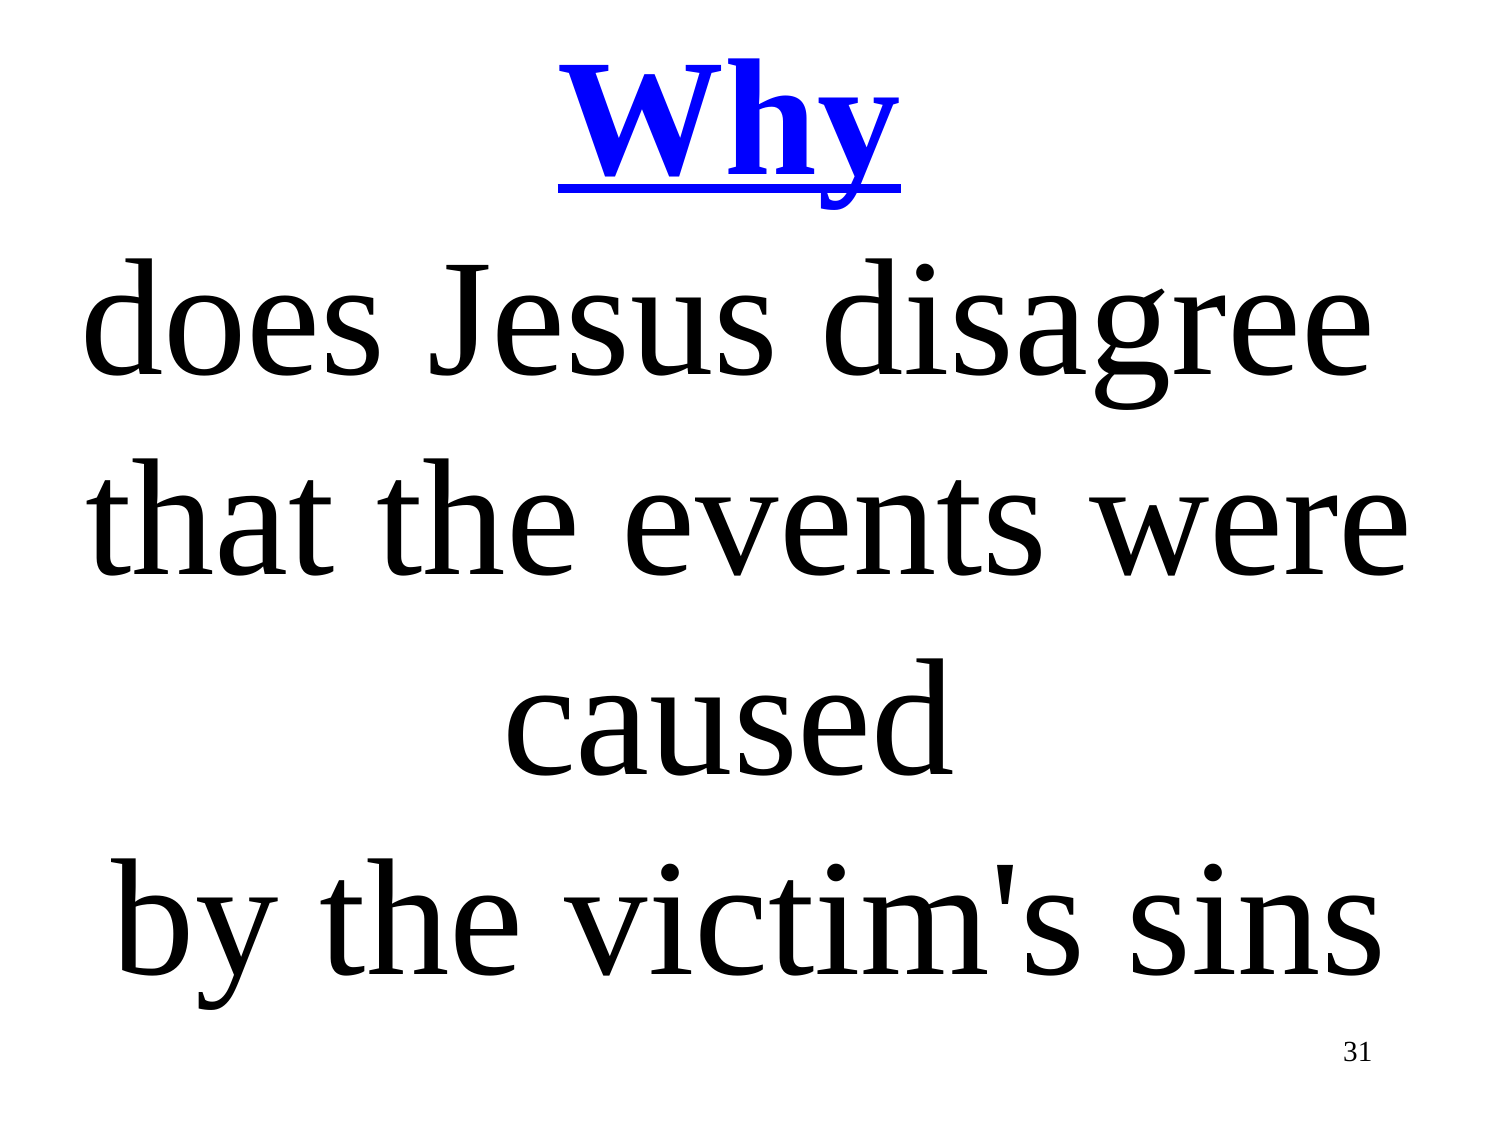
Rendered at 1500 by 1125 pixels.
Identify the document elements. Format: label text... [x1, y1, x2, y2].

text_box Why does Jesus disagree that the events were caused by the victim's sins [0, 0, 1500, 1125]
